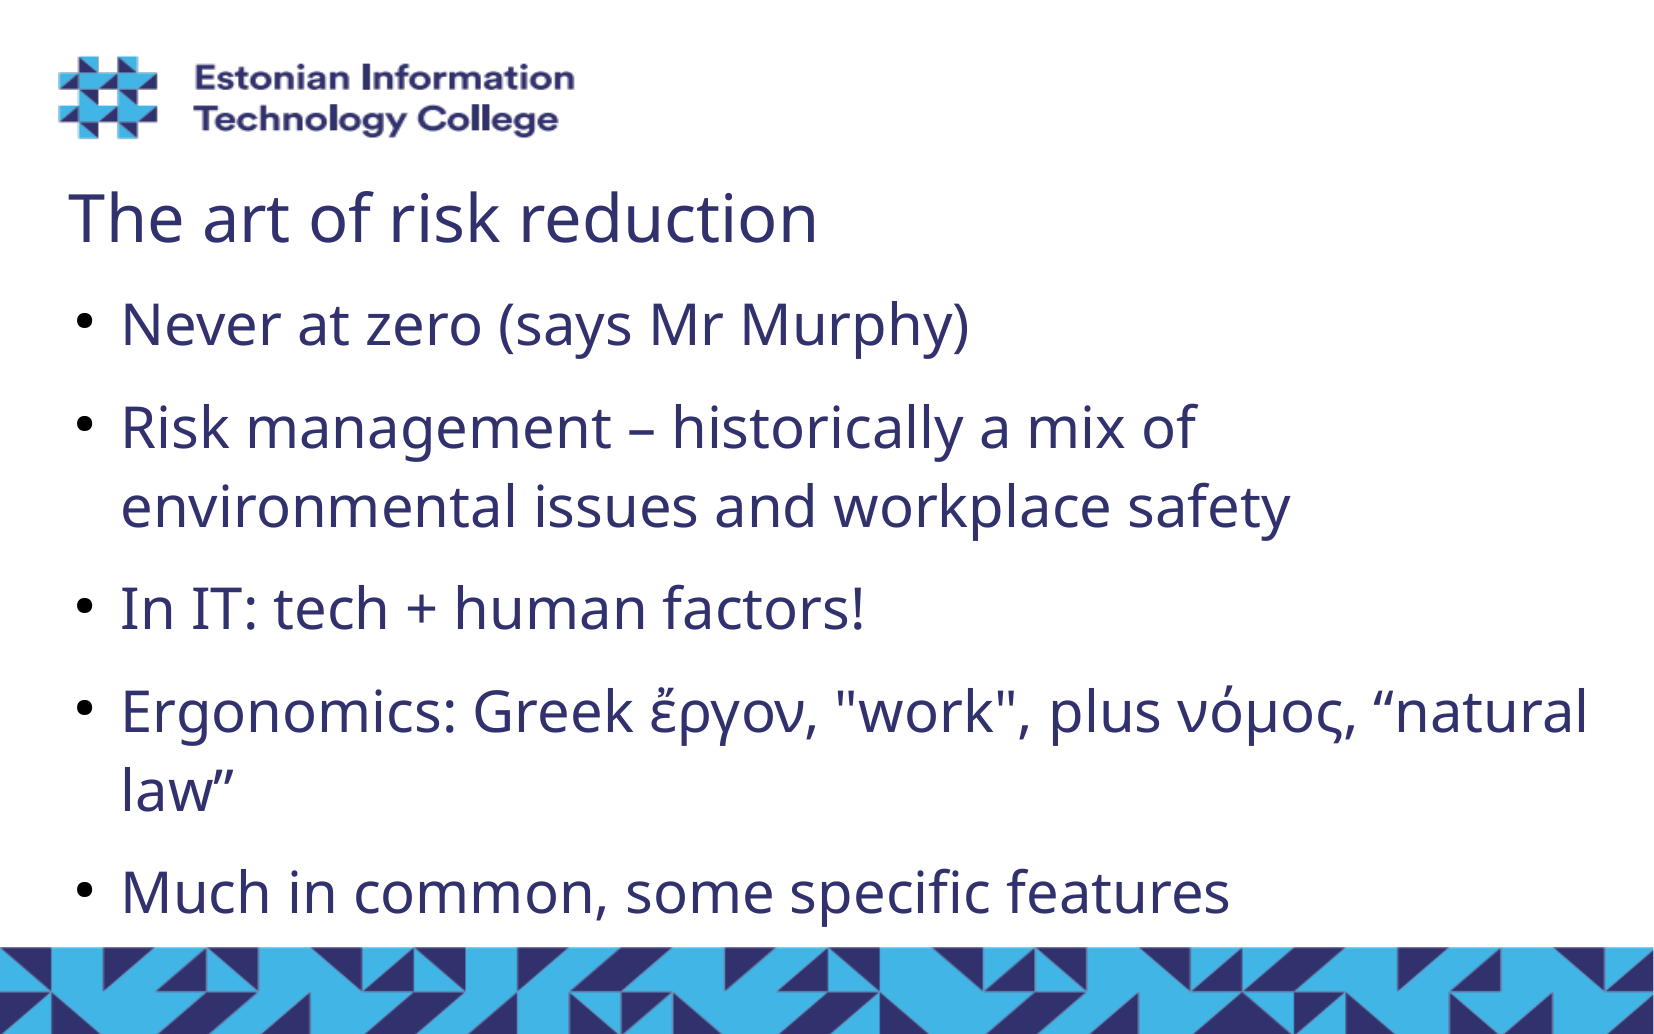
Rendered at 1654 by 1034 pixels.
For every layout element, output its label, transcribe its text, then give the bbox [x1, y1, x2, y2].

list Never at zero (says Mr Murphy) Risk management – historically a mix of environmental issues and workplace safety In IT: tech + human factors! Ergonomics: Greek ἔργον, "work", plus νόμος, “natural law” Much in common, some specific features [59, 283, 1595, 936]
title The art of risk reduction [68, 147, 1536, 283]
